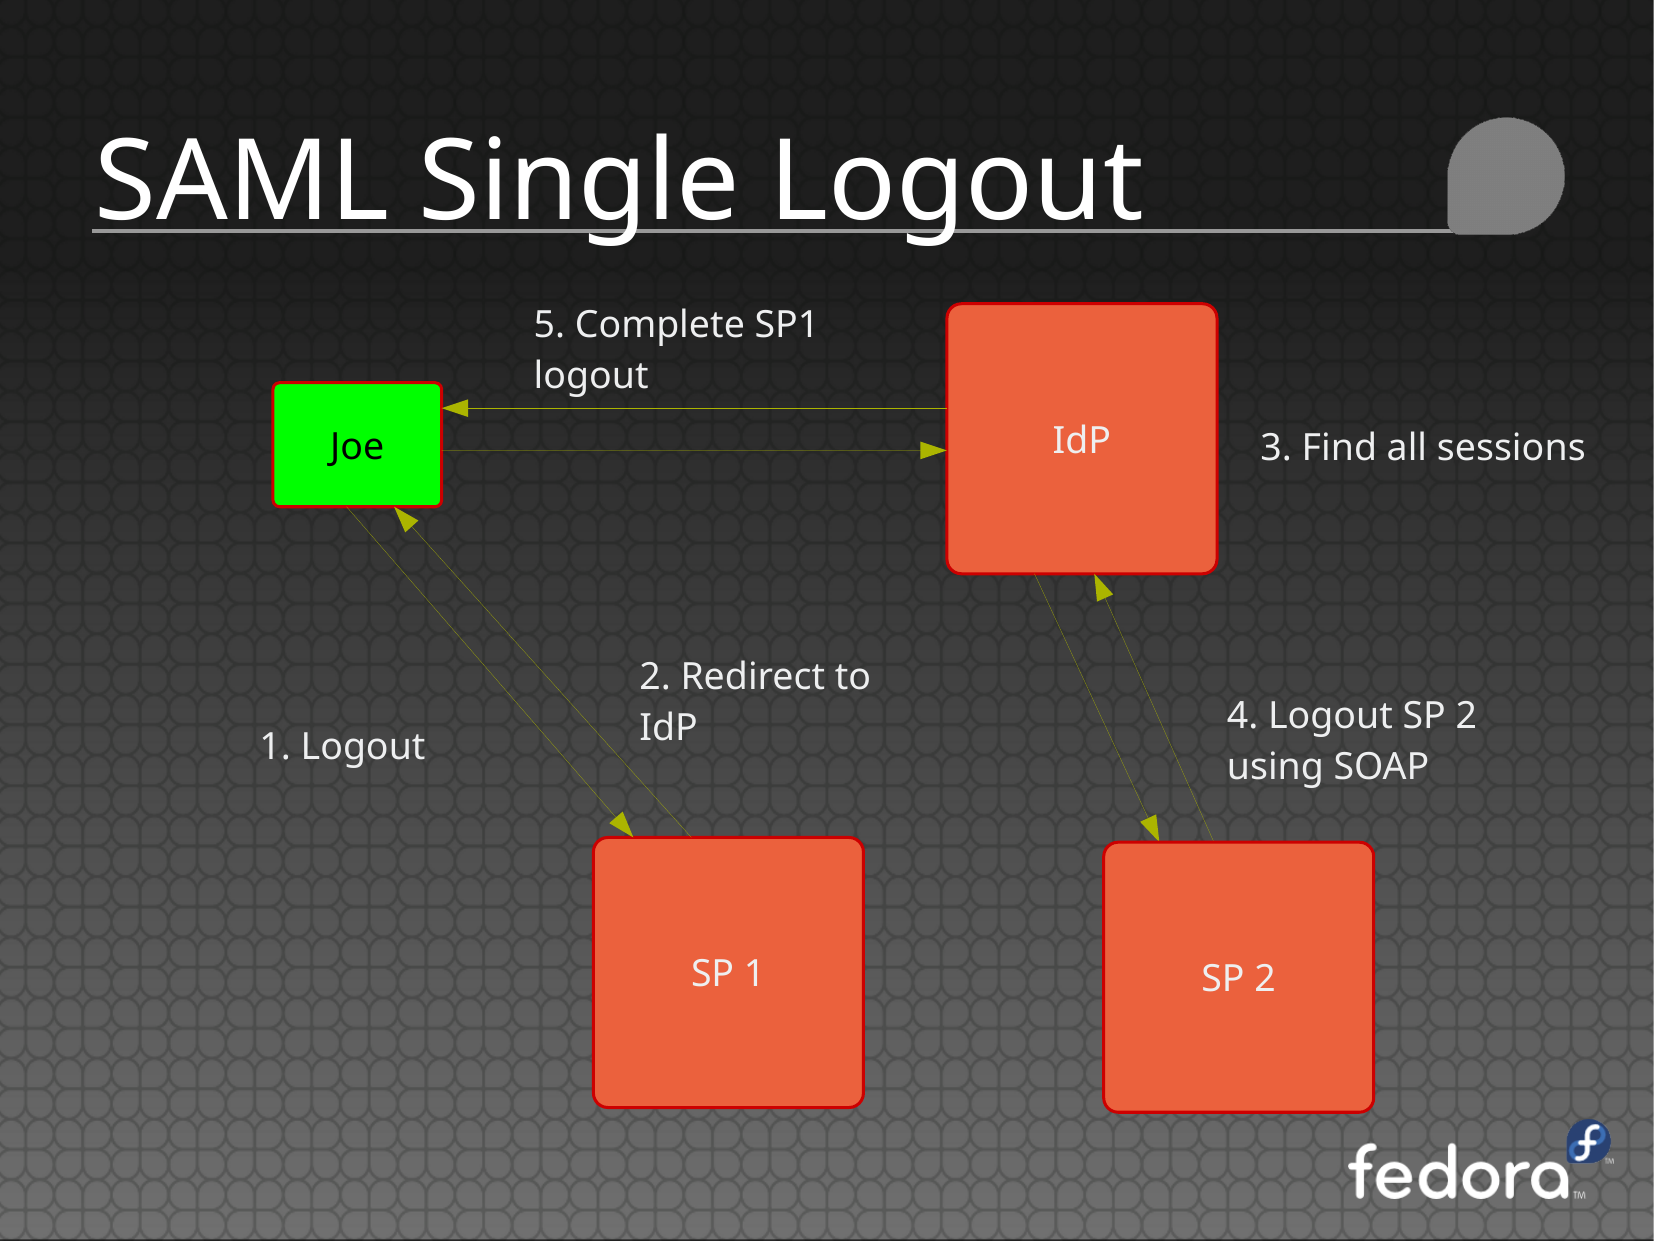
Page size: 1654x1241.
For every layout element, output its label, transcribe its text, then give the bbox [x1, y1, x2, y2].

text_box SP 1 [593, 837, 864, 1108]
text_box Joe [272, 382, 442, 507]
title SAML Single Logout [94, 100, 1426, 251]
picture [0, 0, 1654, 1241]
text_box IdP [946, 303, 1218, 574]
text_box 5. Complete SP1 logout [518, 290, 919, 393]
text_box 3. Find all sessions [1245, 413, 1635, 472]
text_box 4. Logout SP 2 using SOAP [1212, 680, 1568, 783]
text_box 1. Logout [244, 712, 488, 771]
text_box 2. Redirect to IdP [624, 642, 899, 745]
text_box SP 2 [1103, 842, 1374, 1113]
